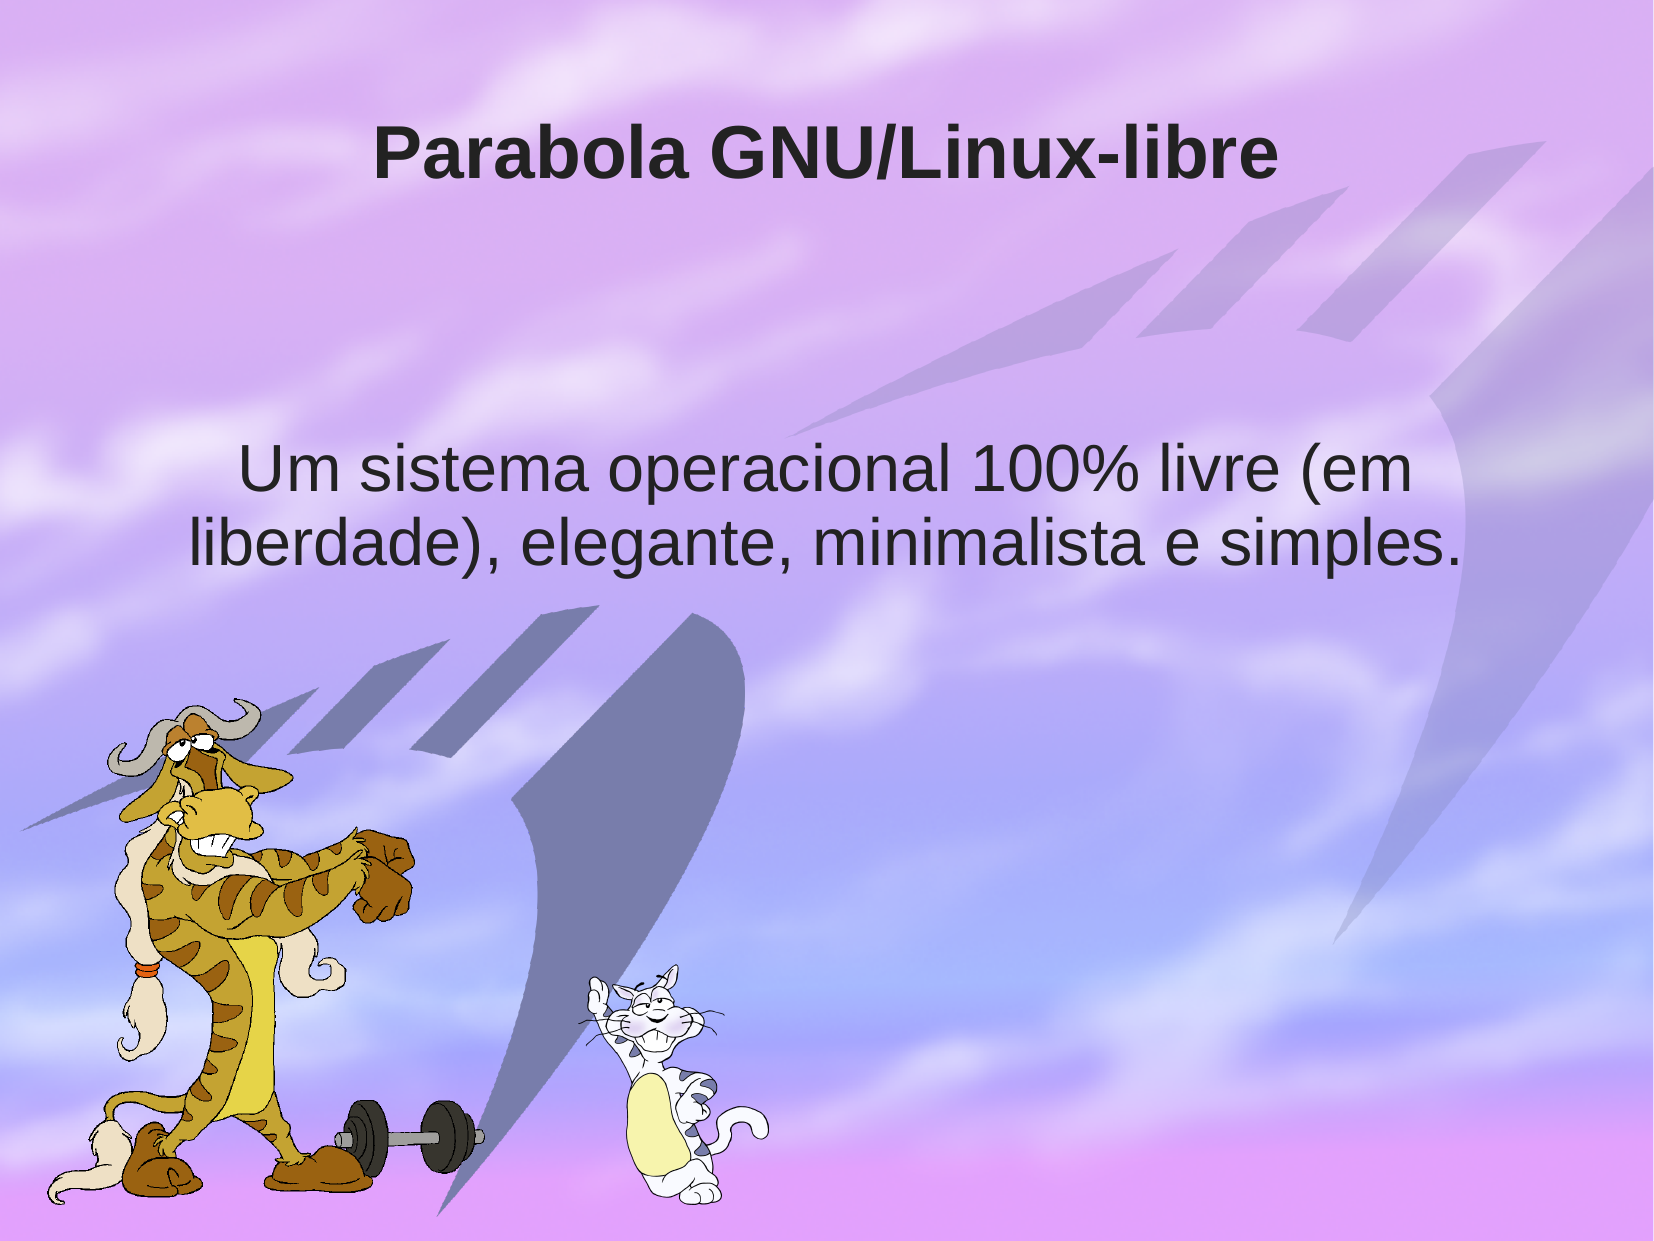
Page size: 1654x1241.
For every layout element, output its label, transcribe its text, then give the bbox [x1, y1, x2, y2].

picture [0, 0, 1654, 1241]
title Parabola GNU/Linux-libre [82, 24, 1571, 282]
subtitle Um sistema operacional 100% livre (em liberdade), elegante, minimalista e simples. [82, 290, 1571, 721]
